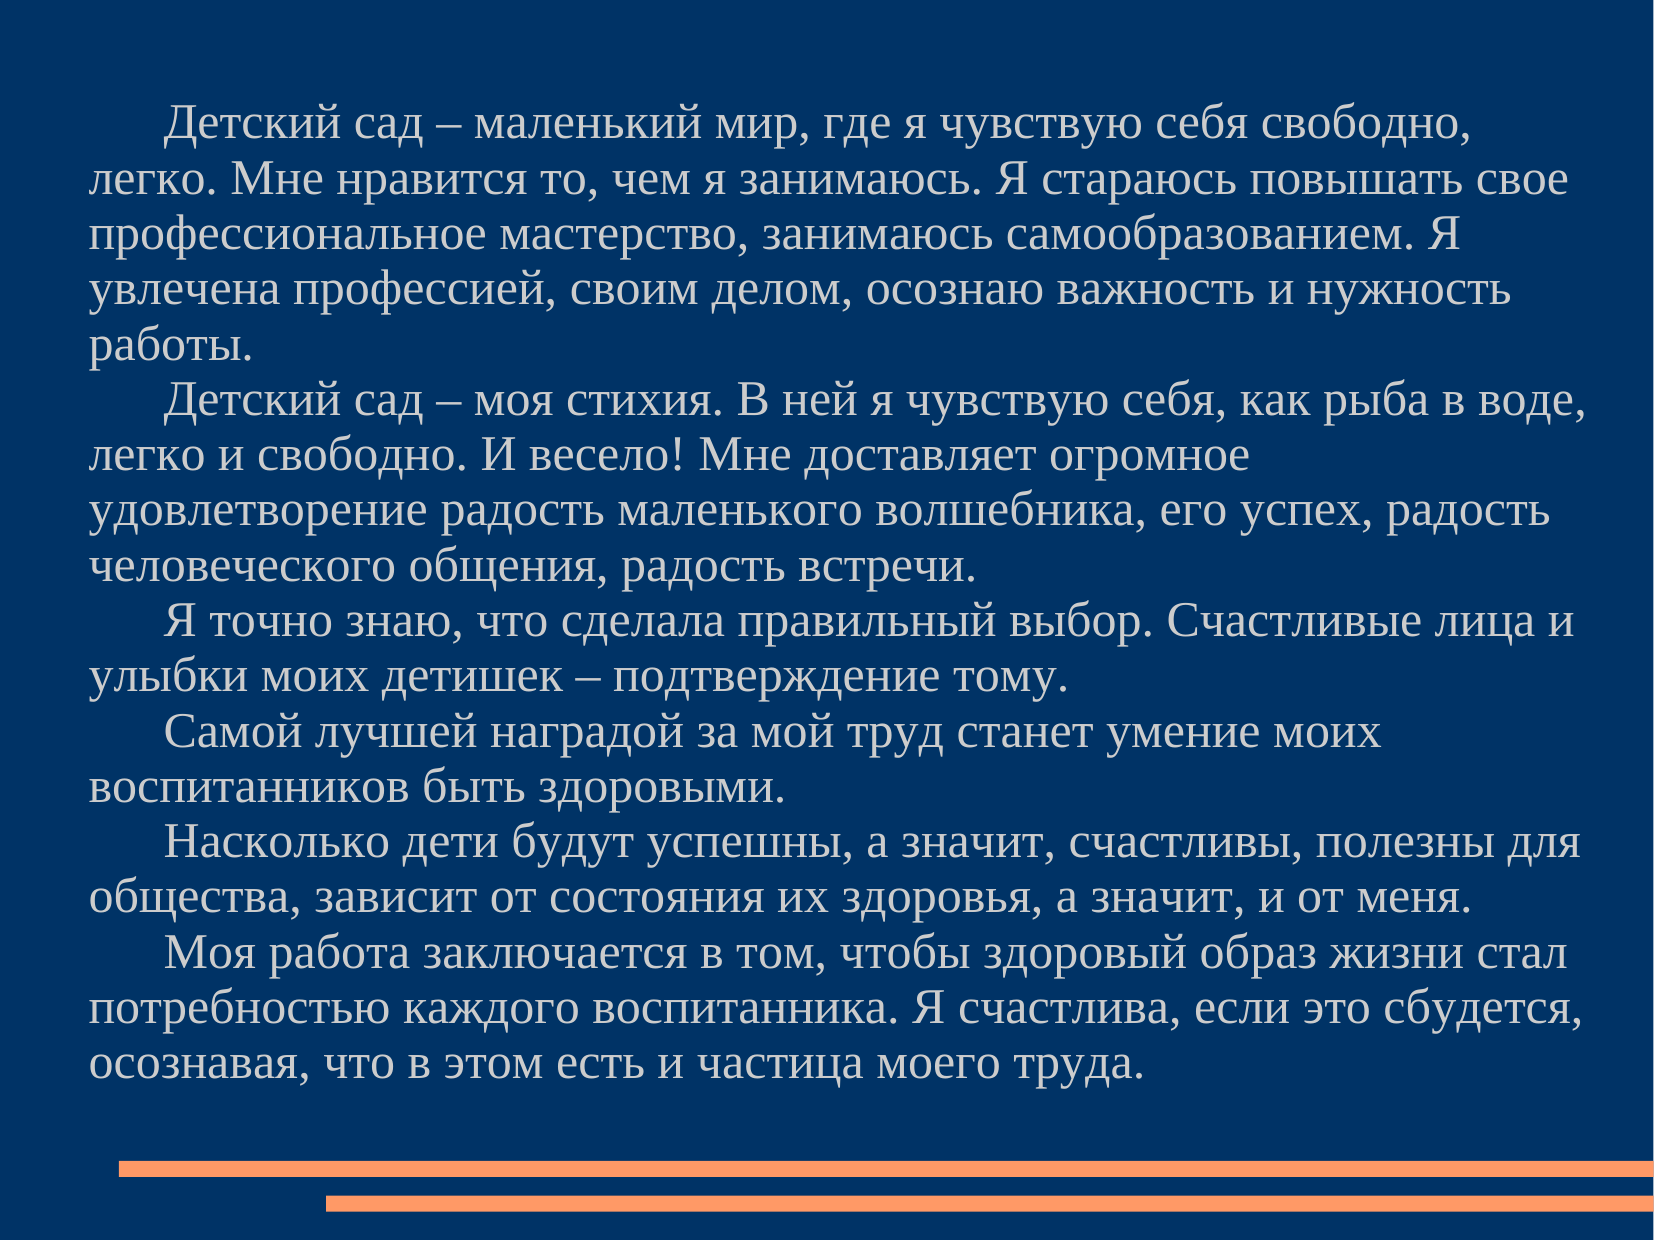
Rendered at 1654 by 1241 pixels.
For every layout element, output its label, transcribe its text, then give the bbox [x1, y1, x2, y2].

subtitle Детский сад – маленький мир, где я чувствую себя свободно, легко. Мне нравится то, чем я занимаюсь. Я стараюсь повышать свое профессиональное мастерство, занимаюсь самообразованием. Я увлечена профессией, своим делом, осознаю важность и нужность работы. Детский сад – моя стихия. В ней я чувствую себя, как рыба в воде, легко и свободно. И весело! Мне доставляет огромное удовлетворение радость маленького волшебника, его успех, радость человеческого общения, радость встречи. Я точно знаю, что сделала правильный выбор. Счастливые лица и улыбки моих детишек – подтверждение тому. Самой лучшей наградой за мой труд станет умение моих воспитанников быть здоровыми. Насколько дети будут успешны, а значит, счастливы, полезны для общества, зависит от состояния их здоровья, а значит, и от меня. Моя работа заключается в том, чтобы здоровый образ жизни стал потребностью каждого воспитанника. Я счастлива, если это сбудется, осознавая, что в этом есть и частица моего труда. [88, 0, 1595, 1156]
